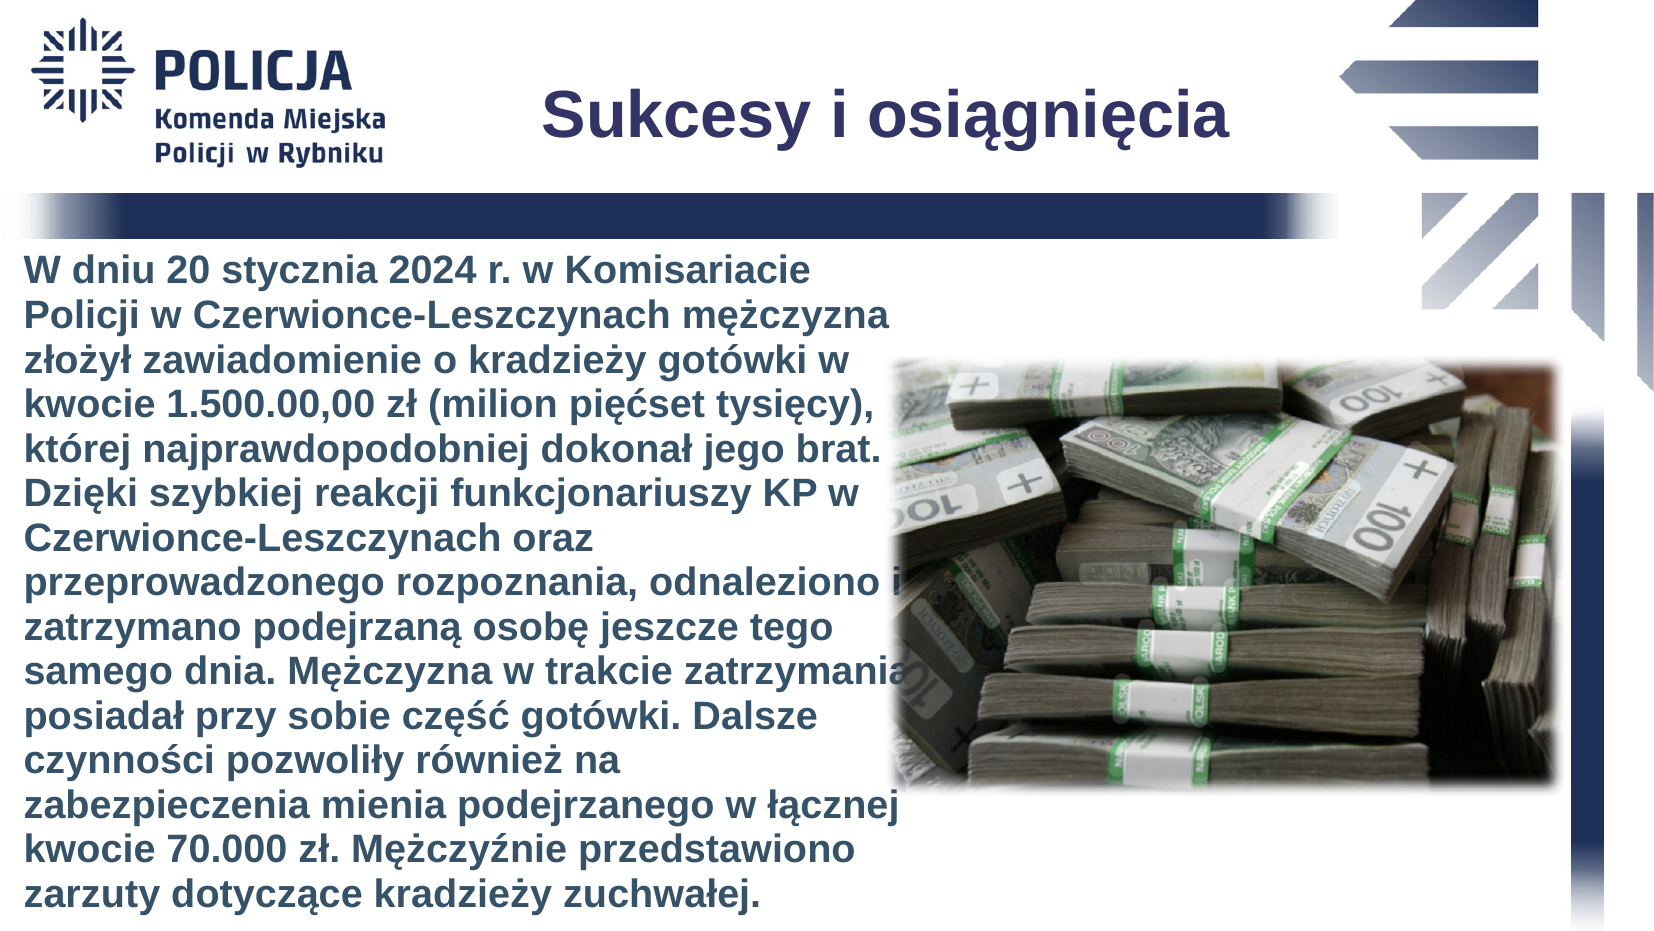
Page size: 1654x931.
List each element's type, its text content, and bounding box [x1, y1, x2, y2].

list W dniu 20 stycznia 2024 r. w Komisariacie Policji w Czerwionce-Leszczynach mężczyzna złożył zawiadomienie o kradzieży gotówki w kwocie 1.500.00,00 zł (milion pięćset tysięcy), której najprawdopodobniej dokonał jego brat. Dzięki szybkiej reakcji funkcjonariuszy KP w Czerwionce-Leszczynach oraz przeprowadzonego rozpoznania, odnaleziono i zatrzymano podejrzaną osobę jeszcze tego samego dnia. Mężczyzna w trakcie zatrzymania posiadał przy sobie część gotówki. Dalsze czynności pozwoliły również na zabezpieczenia mienia podejrzanego w łącznej kwocie 70.000 zł. Mężczyźnie przedstawiono zarzuty dotyczące kradzieży zuchwałej. [23, 248, 916, 922]
picture [0, 0, 1654, 931]
title Sukcesy i osiągnięcia [141, 37, 1630, 193]
